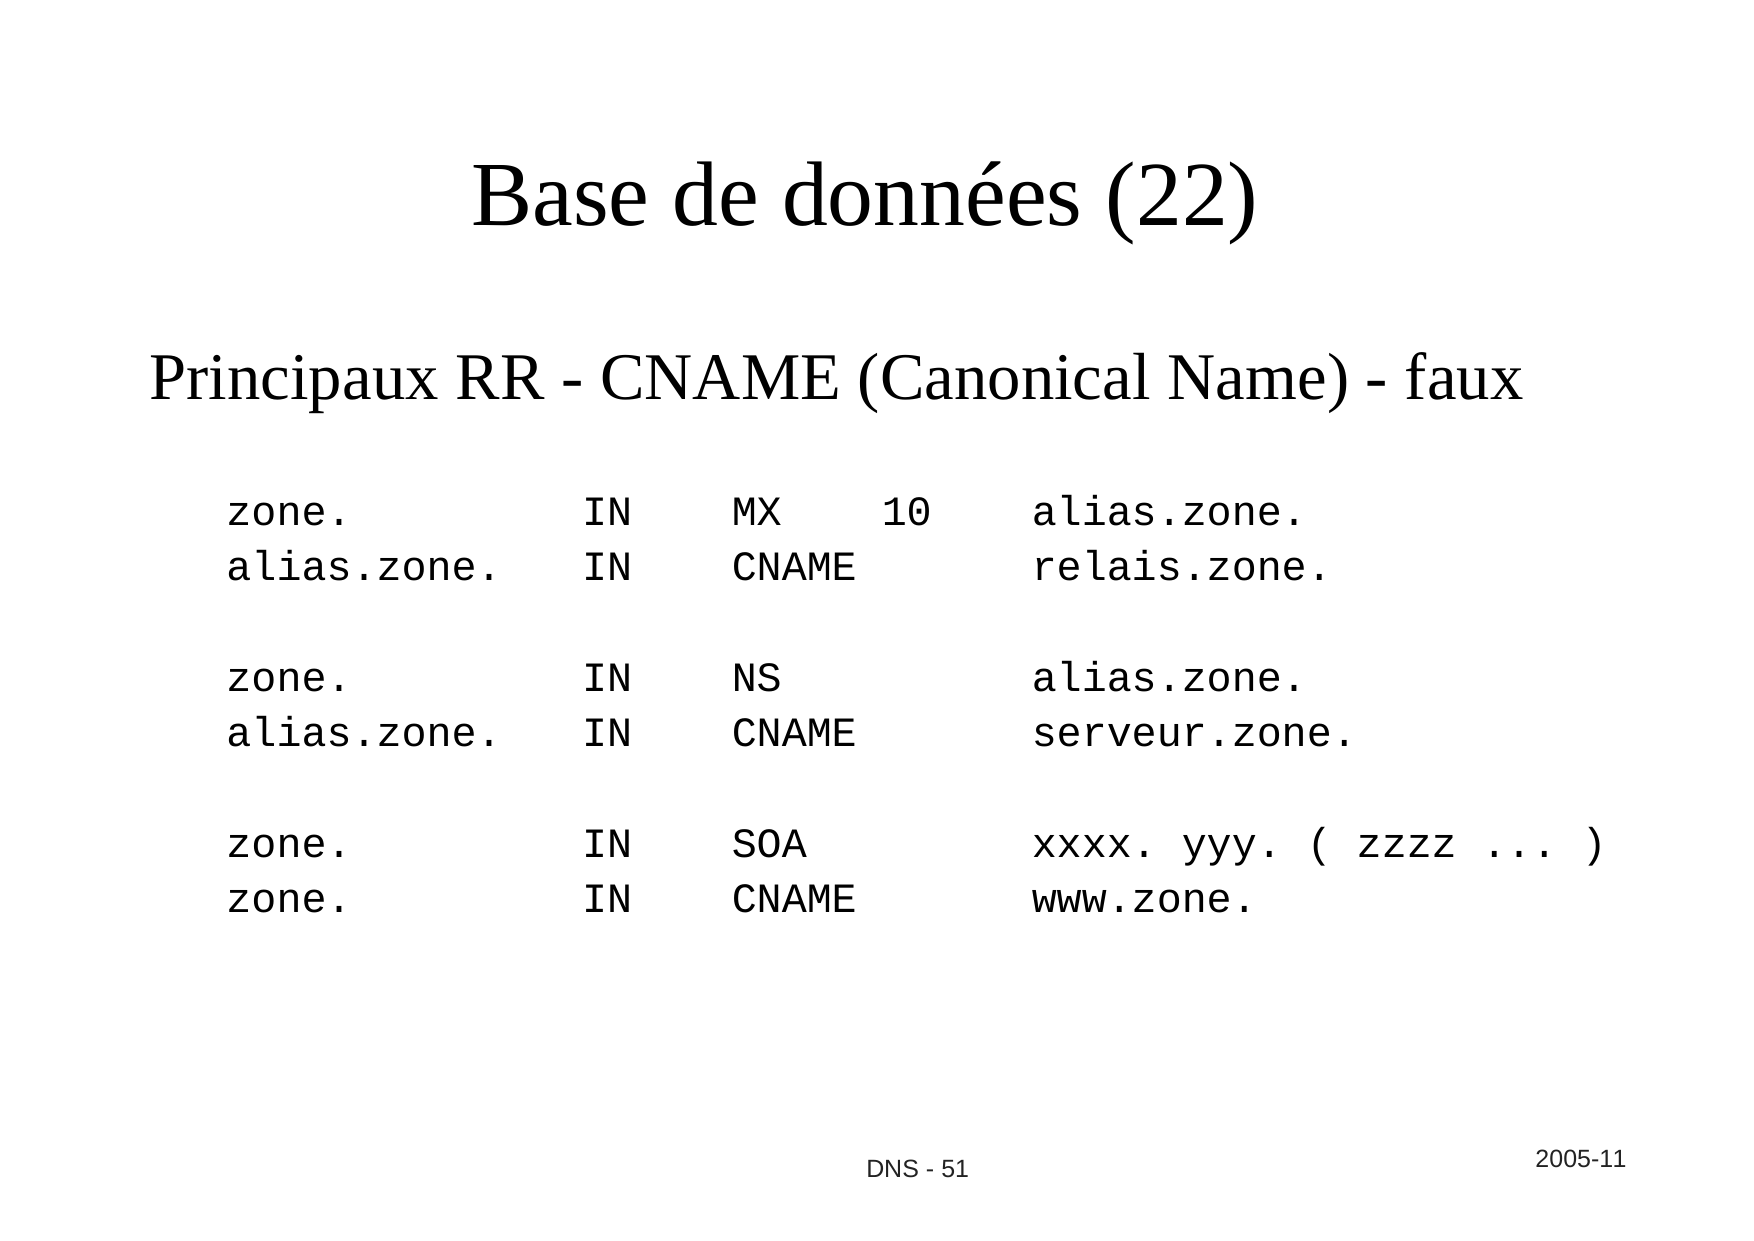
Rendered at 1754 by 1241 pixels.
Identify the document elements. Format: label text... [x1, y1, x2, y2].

list Principaux RR - CNAME (Canonical Name) - faux zone. IN MX 10 alias.zone. alias.zone. IN CNAME relais.zone. zone. IN NS alias.zone. alias.zone. IN CNAME serveur.zone. zone. IN SOA xxxx. yyy. ( zzzz ... ) zone. IN CNAME www.zone. [116, 332, 1689, 945]
title Base de données (22) [187, 109, 1545, 280]
